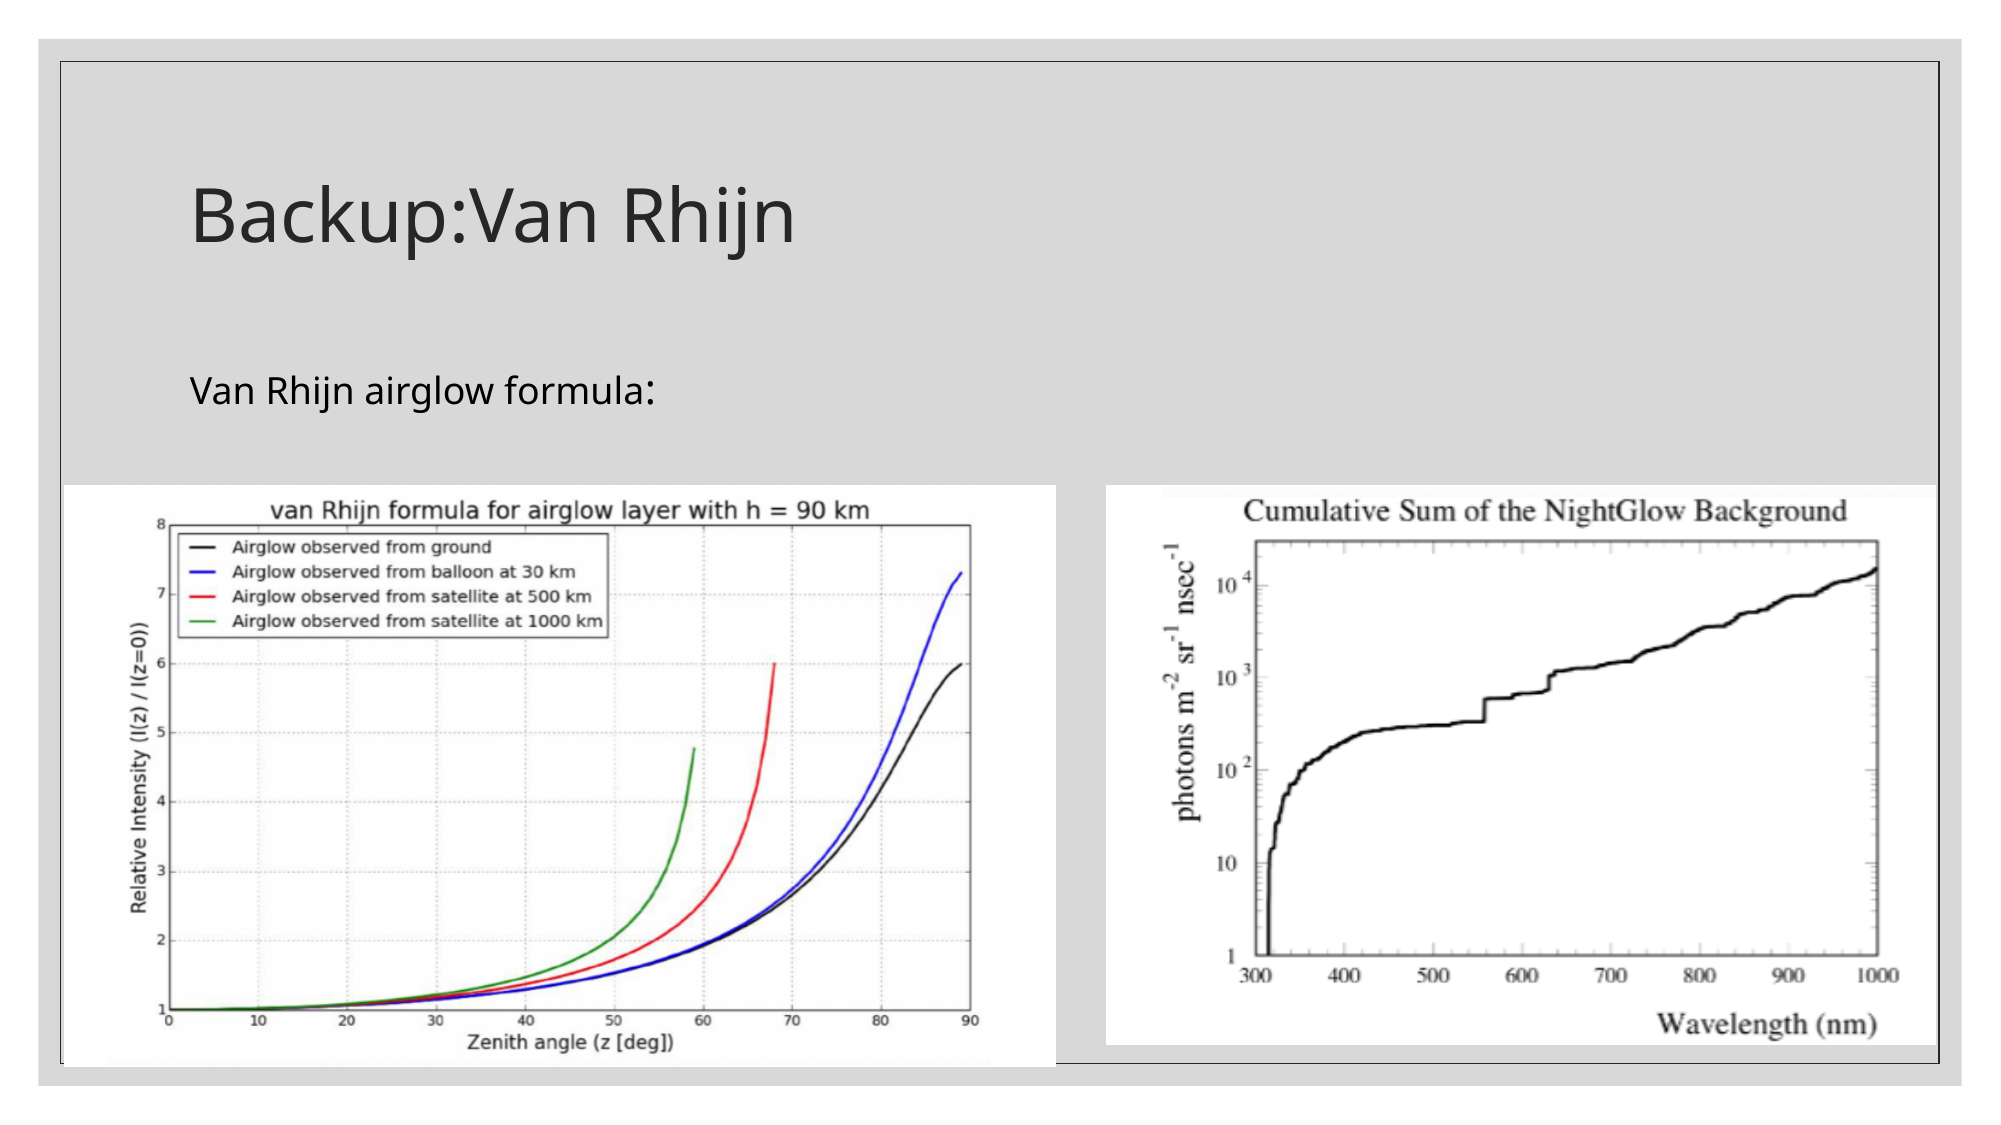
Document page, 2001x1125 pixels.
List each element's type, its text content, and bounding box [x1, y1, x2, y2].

title Backup:Van Rhijn [174, 105, 1825, 331]
picture [1106, 485, 1936, 1045]
list Van Rhijn airglow formula: [174, 345, 1825, 977]
picture [64, 485, 1056, 1068]
